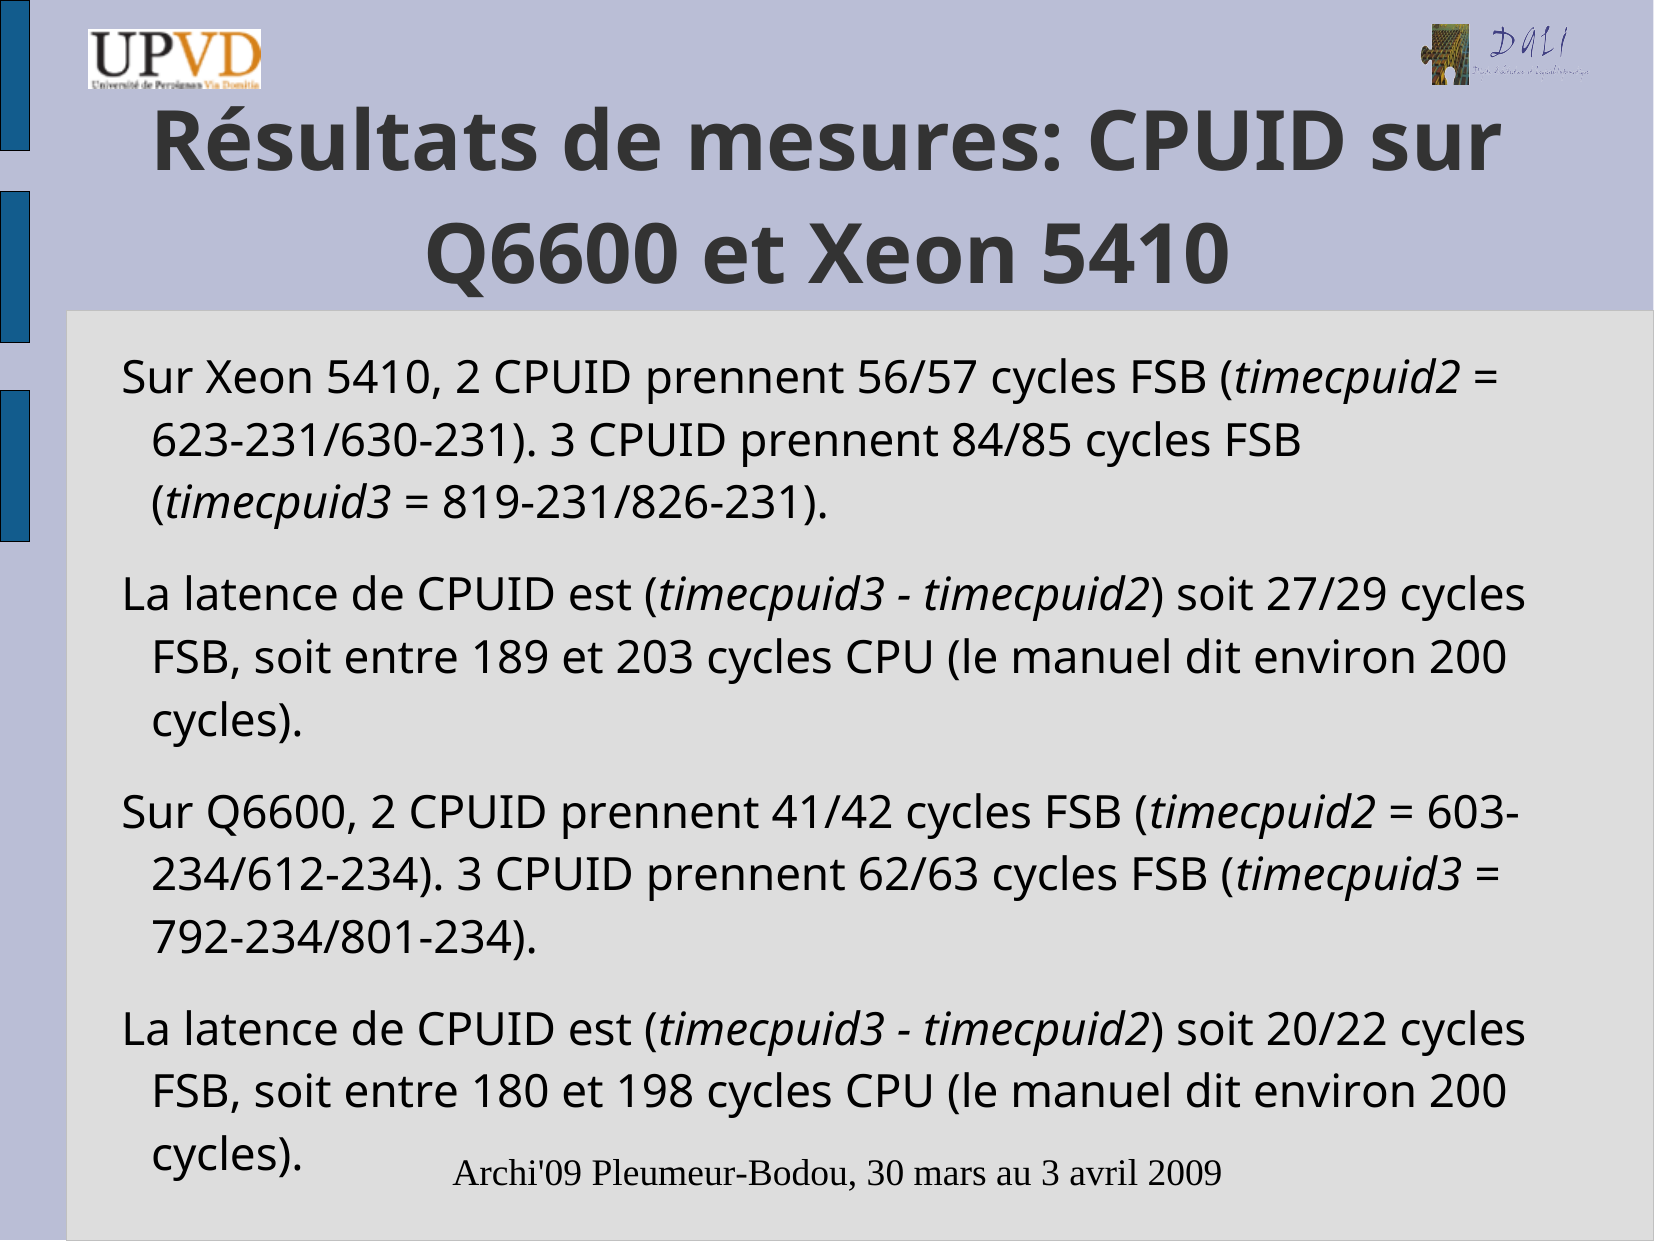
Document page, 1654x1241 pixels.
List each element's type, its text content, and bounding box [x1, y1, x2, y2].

text_box Archi'09 Pleumeur-Bodou, 30 mars au 3 avril 2009 [452, 1151, 1226, 1204]
picture [88, 29, 261, 89]
picture [1420, 24, 1593, 85]
list Sur Xeon 5410, 2 CPUID prennent 56/57 cycles FSB (timecpuid2 = 623-231/630-231). 3 CPUID prennent 84/85 cycles FSB (timecpuid3 = 819-231/826-231). La latence de CPUID est (timecpuid3 - timecpuid2) soit 27/29 cycles FSB, soit entre 189 et 203 cycles CPU (le manuel dit environ 200 cycles). Sur Q6600, 2 CPUID prennent 41/42 cycles FSB (timecpuid2 = 603-234/612-234). 3 CPUID prennent 62/63 cycles FSB (timecpuid3 = 792-234/801-234). La latence de CPUID est (timecpuid3 - timecpuid2) soit 20/22 cycles FSB, soit entre 180 et 198 cycles CPU (le manuel dit environ 200 cycles). [121, 344, 1534, 1127]
title Résultats de mesures: CPUID sur Q6600 et Xeon 5410 [121, 91, 1534, 299]
